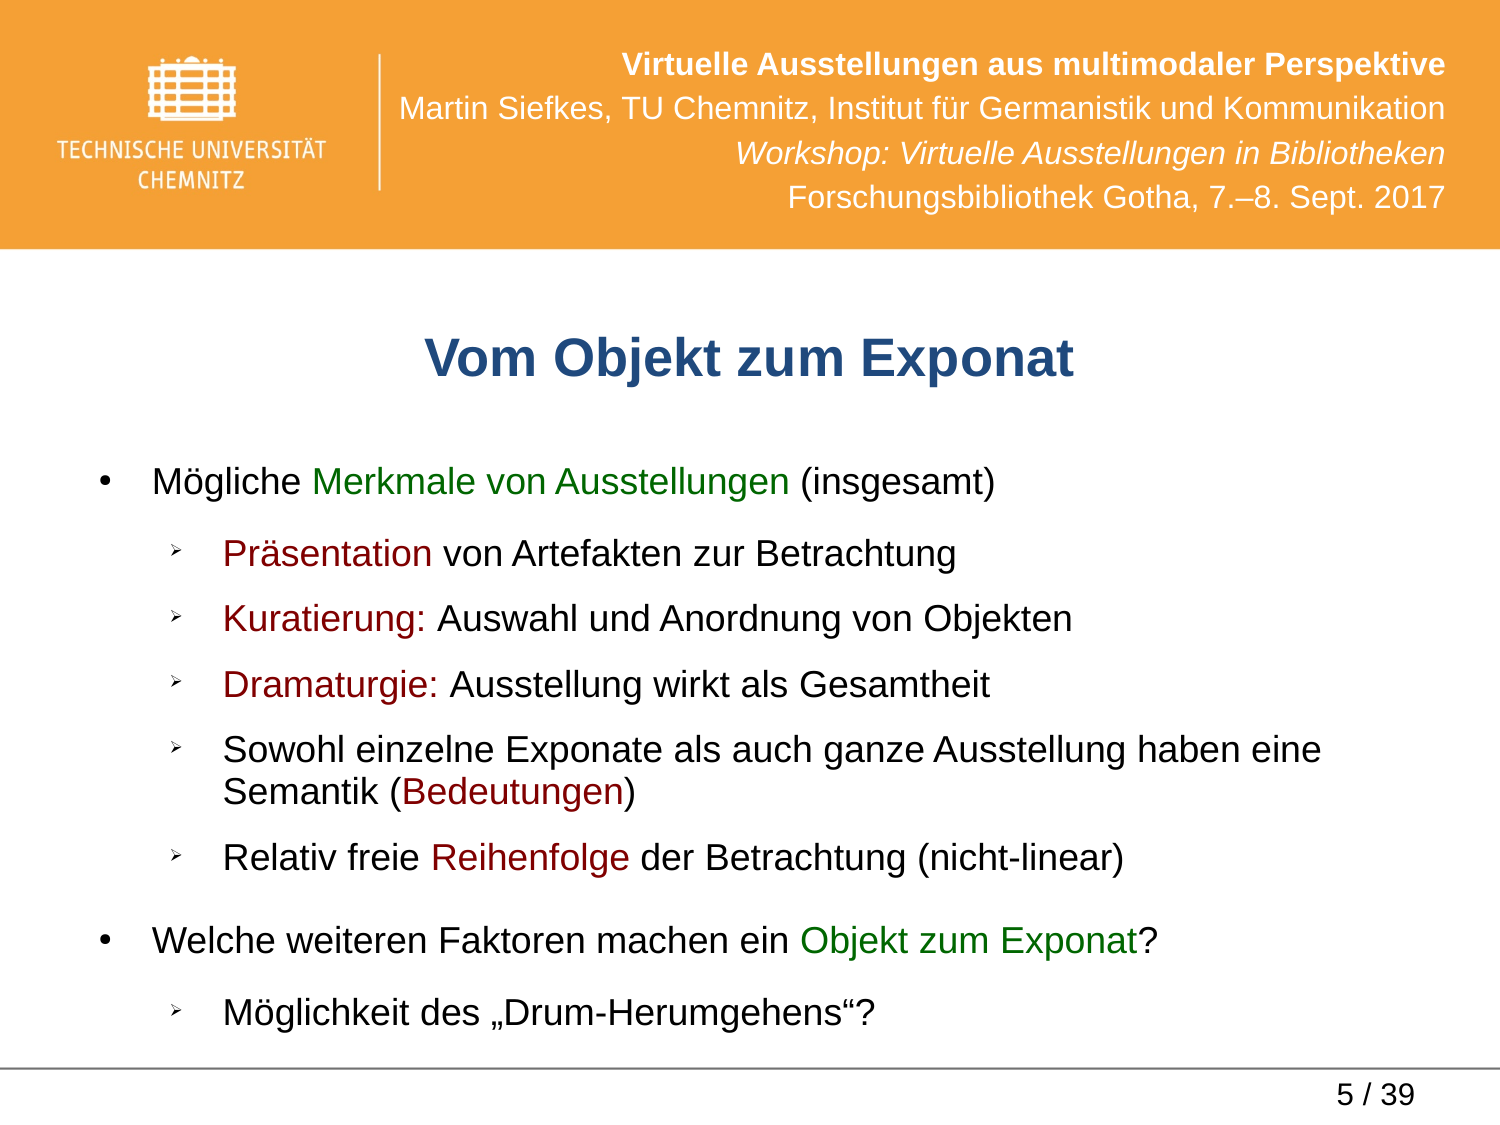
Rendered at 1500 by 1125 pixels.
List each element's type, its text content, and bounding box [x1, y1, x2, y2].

list Mögliche Merkmale von Ausstellungen (insgesamt) Präsentation von Artefakten zur Betrachtung Kuratierung: Auswahl und Anordnung von Objekten Dramaturgie: Ausstellung wirkt als Gesamtheit Sowohl einzelne Exponate als auch ganze Ausstellung haben eine Semantik (Bedeutungen) Relativ freie Reihenfolge der Betrachtung (nicht-linear) Welche weiteren Faktoren machen ein Objekt zum Exponat? Möglichkeit des „Drum-Herumgehens“? [81, 460, 1460, 969]
picture [0, 0, 1500, 1125]
text_box <Foliennummer> / 39 [1162, 1069, 1500, 1120]
list [419, 45, 774, 197]
text_box Vom Objekt zum Exponat [59, 314, 1441, 449]
